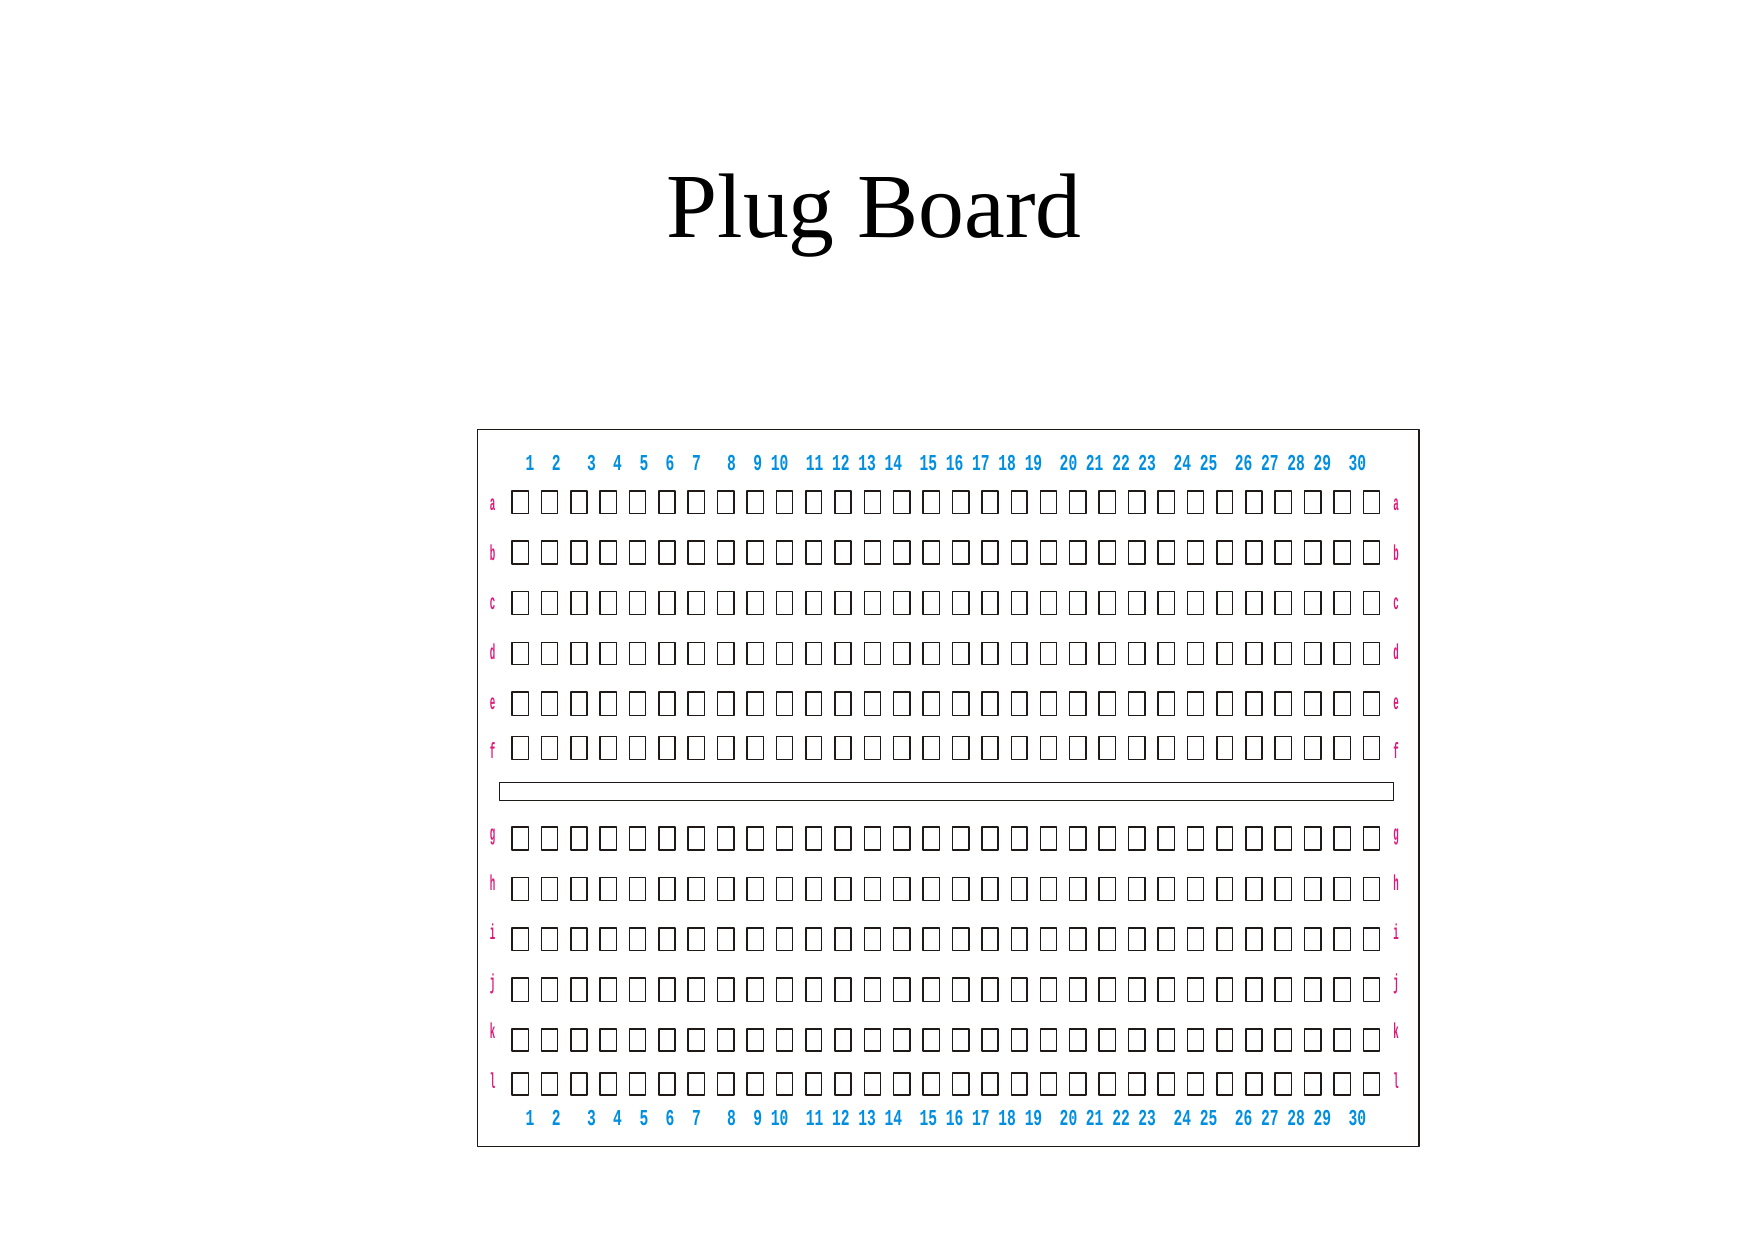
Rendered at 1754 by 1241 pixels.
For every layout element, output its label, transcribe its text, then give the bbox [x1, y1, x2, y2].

text_box a [489, 492, 496, 518]
text_box g [1393, 822, 1399, 847]
text_box c [1393, 592, 1399, 617]
text_box h [489, 872, 496, 897]
text_box l [489, 1070, 496, 1096]
text_box 1 2 3 4 5 6 7 8 9 10 11 12 13 14 15 16 17 18 19 20 21 22 23 24 25 26 27 28 29 30 [516, 1106, 1369, 1133]
text_box k [1393, 1020, 1399, 1046]
text_box e [489, 691, 496, 716]
text_box i [489, 921, 496, 946]
text_box l [1393, 1070, 1399, 1096]
text_box k [489, 1020, 496, 1046]
text_box i [1393, 921, 1399, 946]
text_box e [1393, 691, 1399, 716]
title Plug Board [274, 102, 1475, 311]
text_box c [489, 592, 496, 617]
text_box f [1393, 740, 1399, 766]
text_box b [489, 542, 496, 567]
text_box 1 2 3 4 5 6 7 8 9 10 11 12 13 14 15 16 17 18 19 20 21 22 23 24 25 26 27 28 29 30 [516, 450, 1369, 477]
text_box f [489, 740, 496, 766]
text_box h [1393, 872, 1399, 897]
text_box d [489, 641, 496, 666]
text_box j [1393, 971, 1399, 996]
text_box g [489, 822, 496, 847]
text_box a [1393, 492, 1399, 518]
text_box b [1393, 542, 1399, 567]
text_box d [1393, 641, 1399, 666]
text_box j [489, 971, 496, 996]
